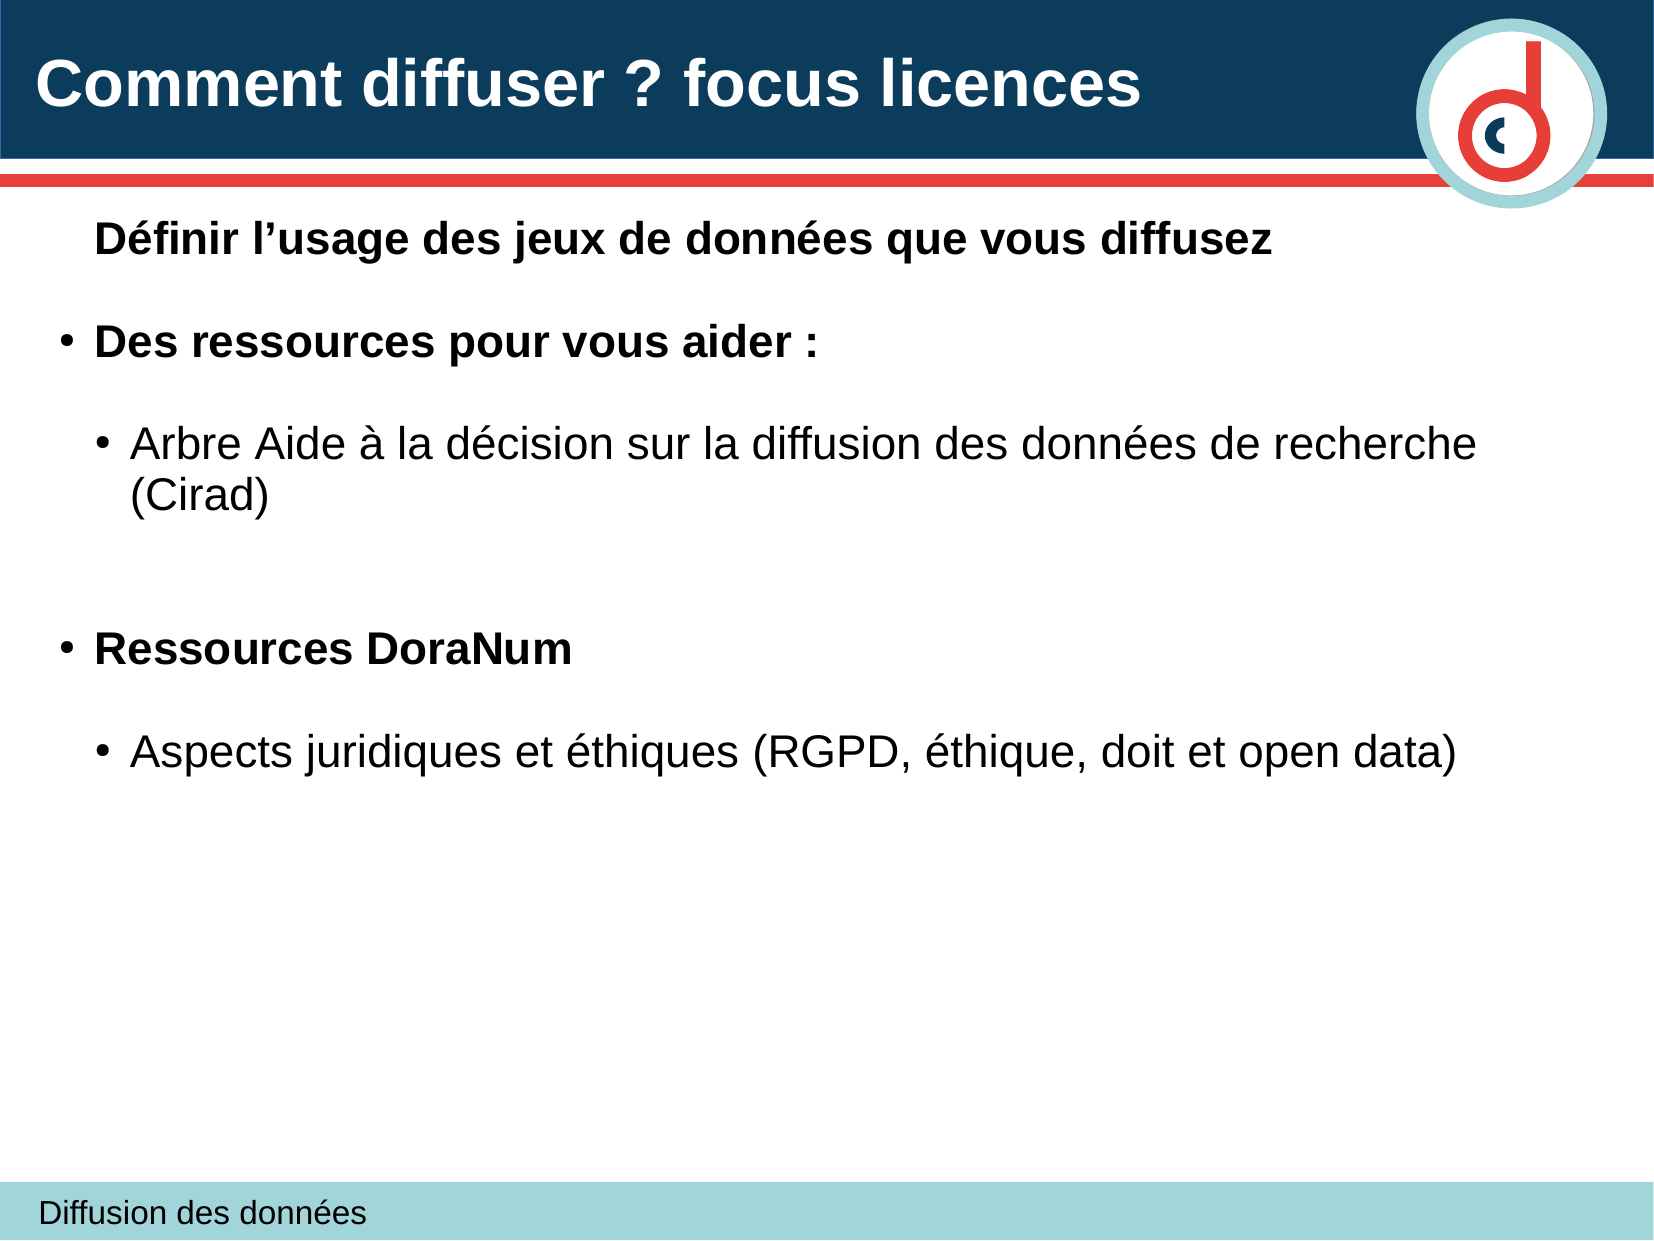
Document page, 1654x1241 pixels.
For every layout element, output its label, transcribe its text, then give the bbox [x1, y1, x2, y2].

text_box Diffusion des données [23, 1187, 621, 1241]
text_box Définir l’usage des jeux de données que vous diffusez Des ressources pour vous aider : Arbre Aide à la décision sur la diffusion des données de recherche (Cirad) Ressources DoraNum Aspects juridiques et éthiques (RGPD, éthique, doit et open data) [59, 213, 1603, 975]
title Comment diffuser ? focus licences [35, 11, 1430, 159]
